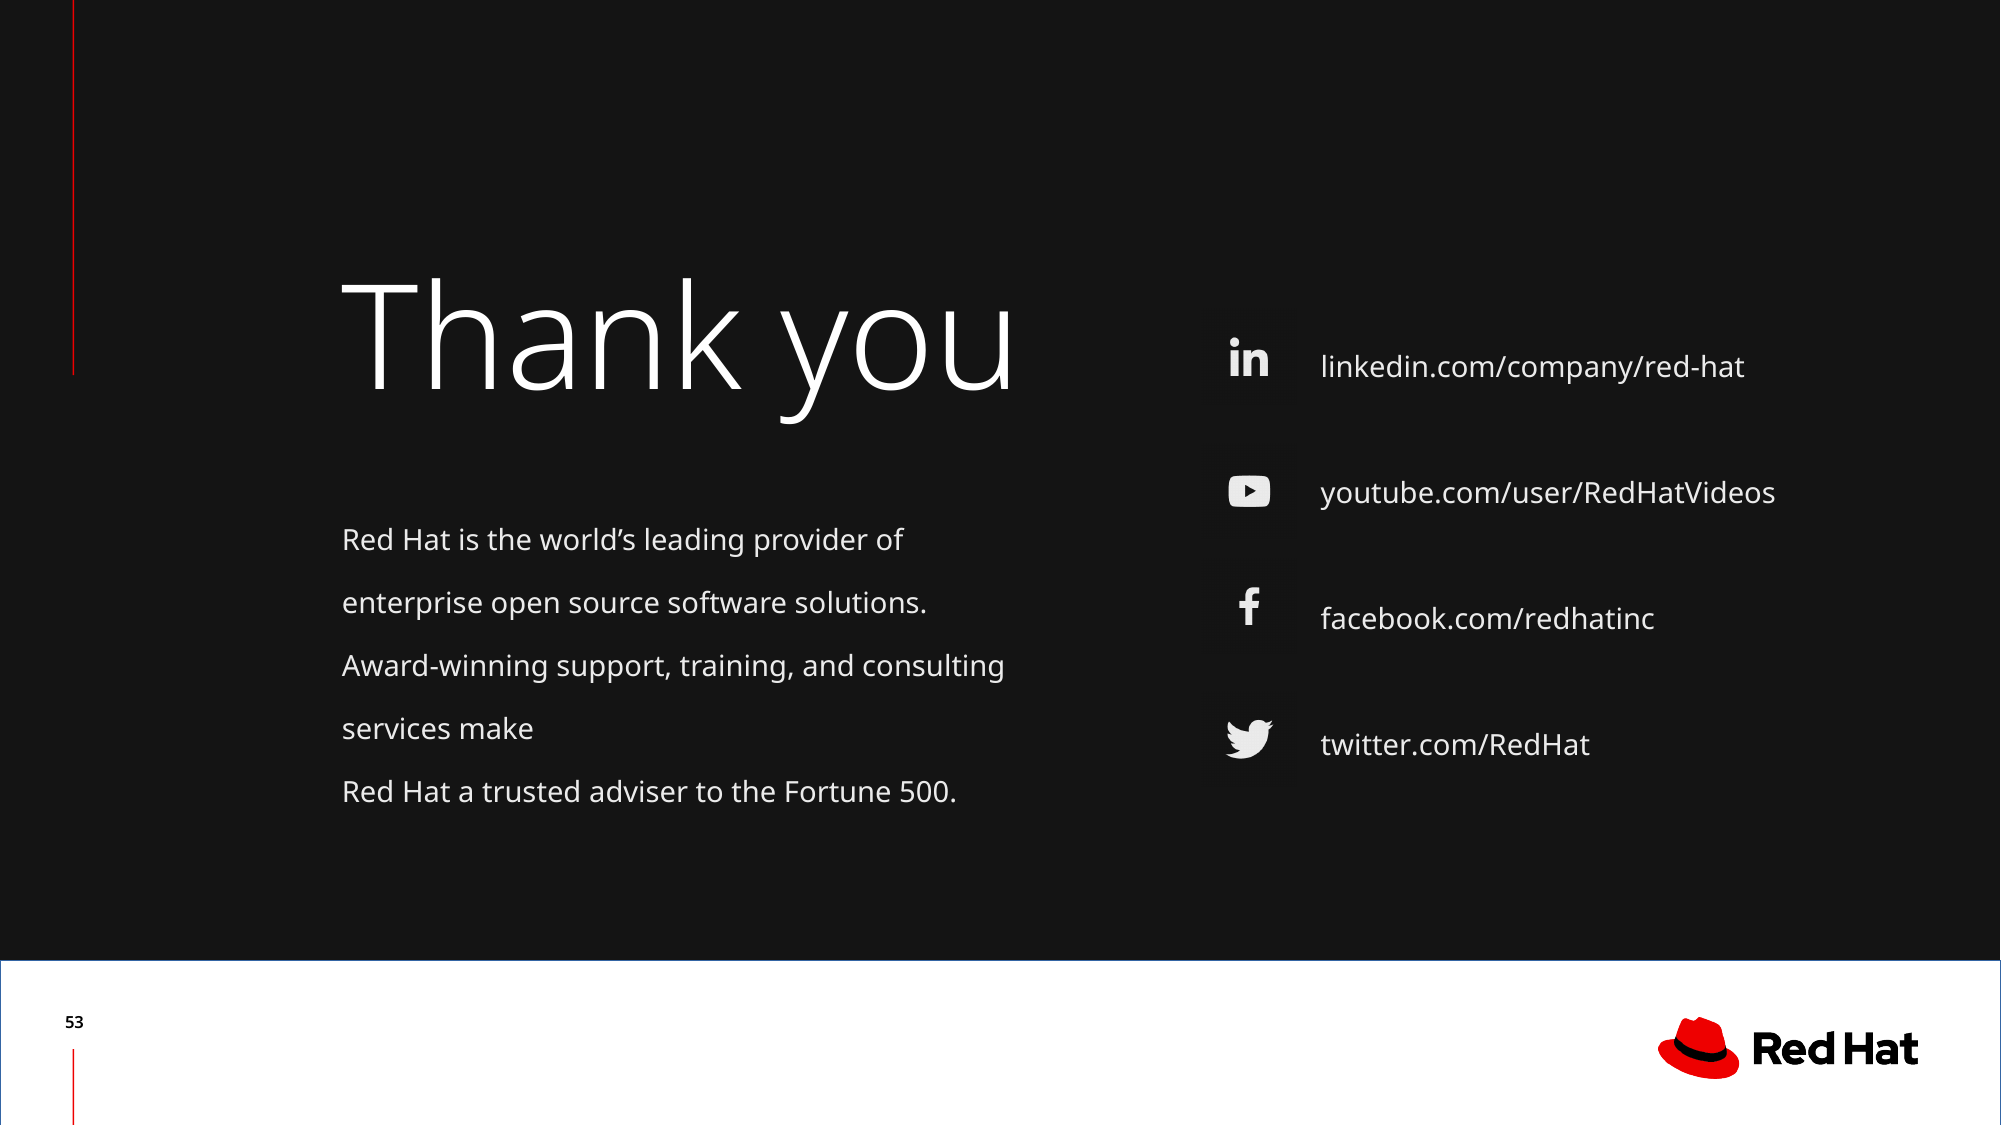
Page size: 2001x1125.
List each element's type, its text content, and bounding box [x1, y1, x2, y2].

text_box Red Hat is the world’s leading provider of enterprise open source software solutions. Award-winning support, training, and consulting services make Red Hat a trusted adviser to the Fortune 500. [341, 493, 1022, 744]
picture [1201, 443, 1297, 539]
picture [1201, 558, 1297, 654]
picture [1658, 1017, 1918, 1079]
picture [1201, 691, 1297, 787]
picture [1201, 308, 1297, 405]
title Thank you [341, 93, 1147, 419]
